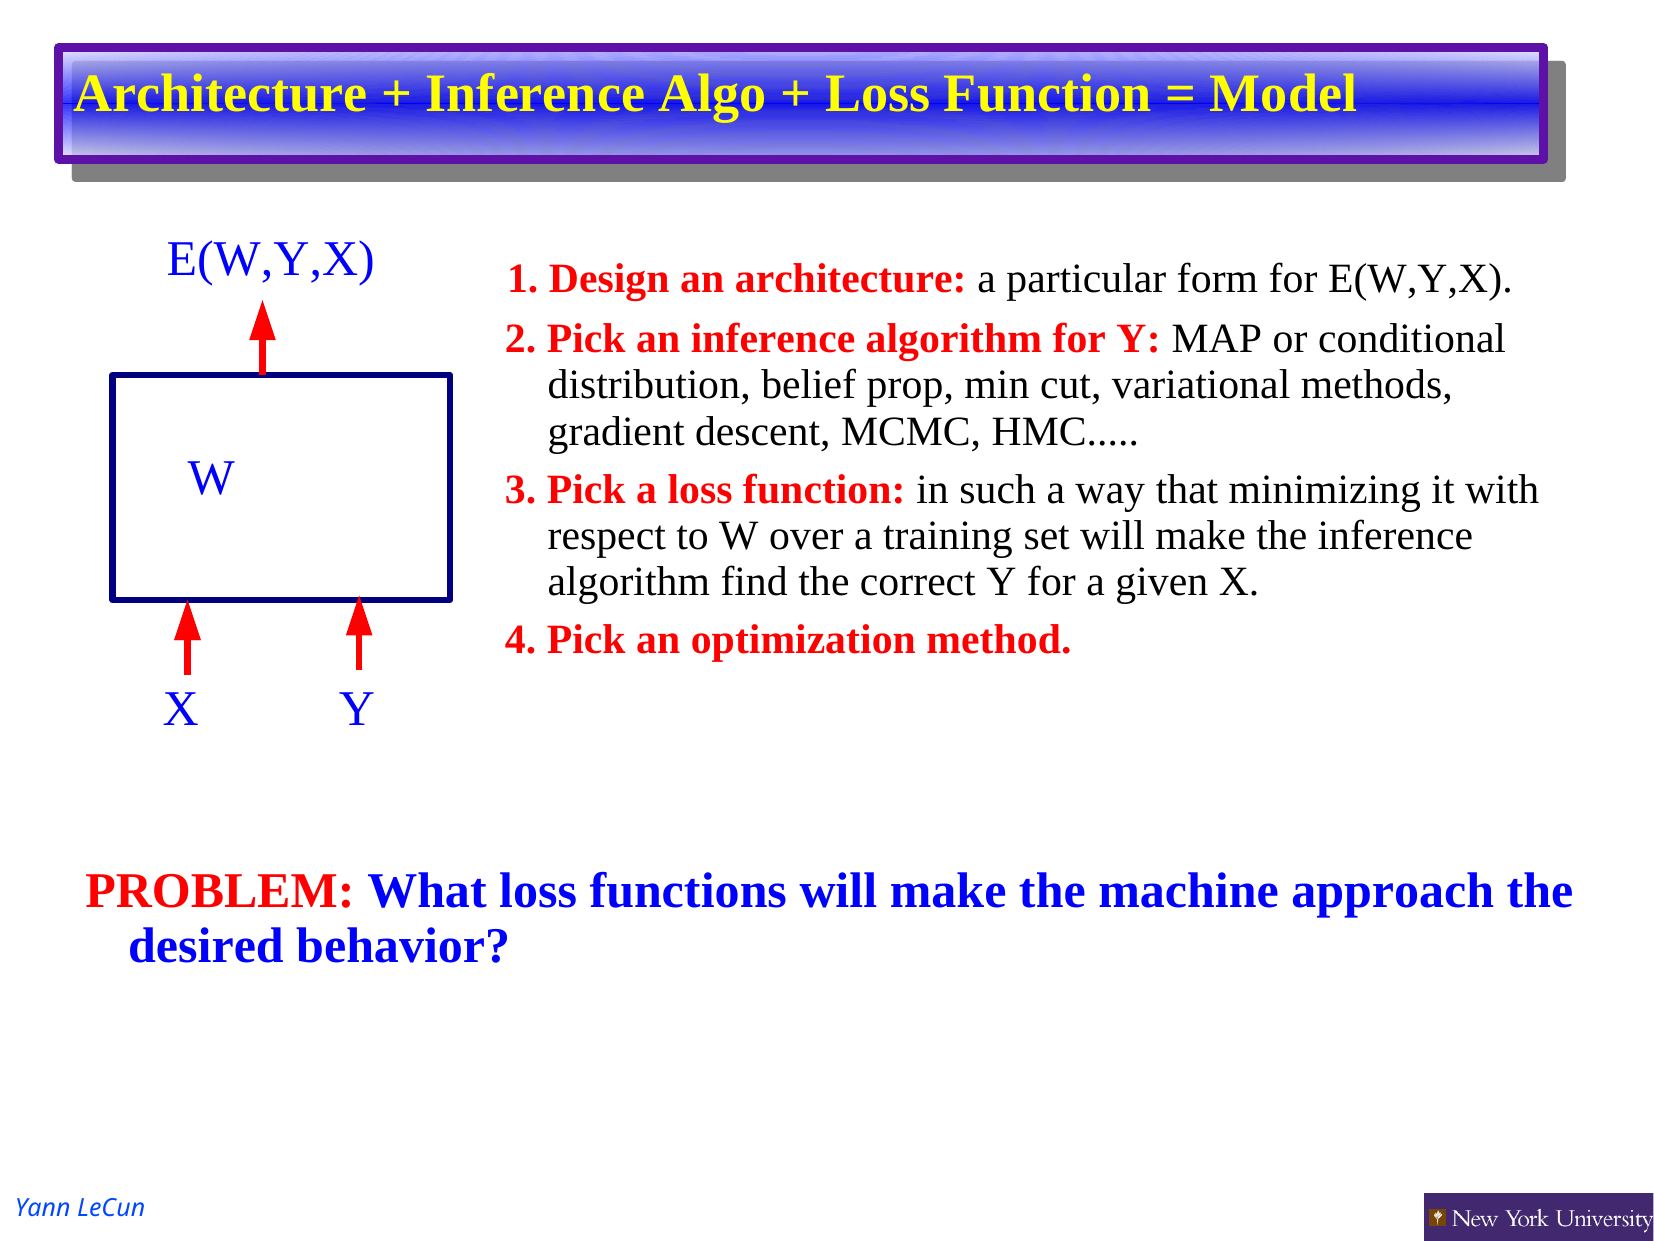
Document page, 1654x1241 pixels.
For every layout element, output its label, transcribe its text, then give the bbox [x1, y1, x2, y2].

text_box PROBLEM: What loss functions will make the machine approach the desired behavior? [75, 862, 1576, 1088]
text_box Architecture + Inference Algo + Loss Function = Model [58, 47, 1544, 160]
text_box E(W,Y,X) [166, 230, 376, 301]
picture [1424, 1193, 1654, 1241]
text_box 1. Design an architecture: a particular form for E(W,Y,X). 2. Pick an inference algorithm for Y: MAP or conditional distribution, belief prop, min cut, variational methods, gradient descent, MCMC, HMC..... 3. Pick a loss function: in such a way that minimizing it with respect to W over a training set will make the inference algorithm find the correct Y for a given X. 4. Pick an optimization method. [494, 248, 1576, 826]
text_box W [187, 450, 235, 520]
text_box X [162, 680, 199, 751]
text_box Y [338, 680, 376, 751]
